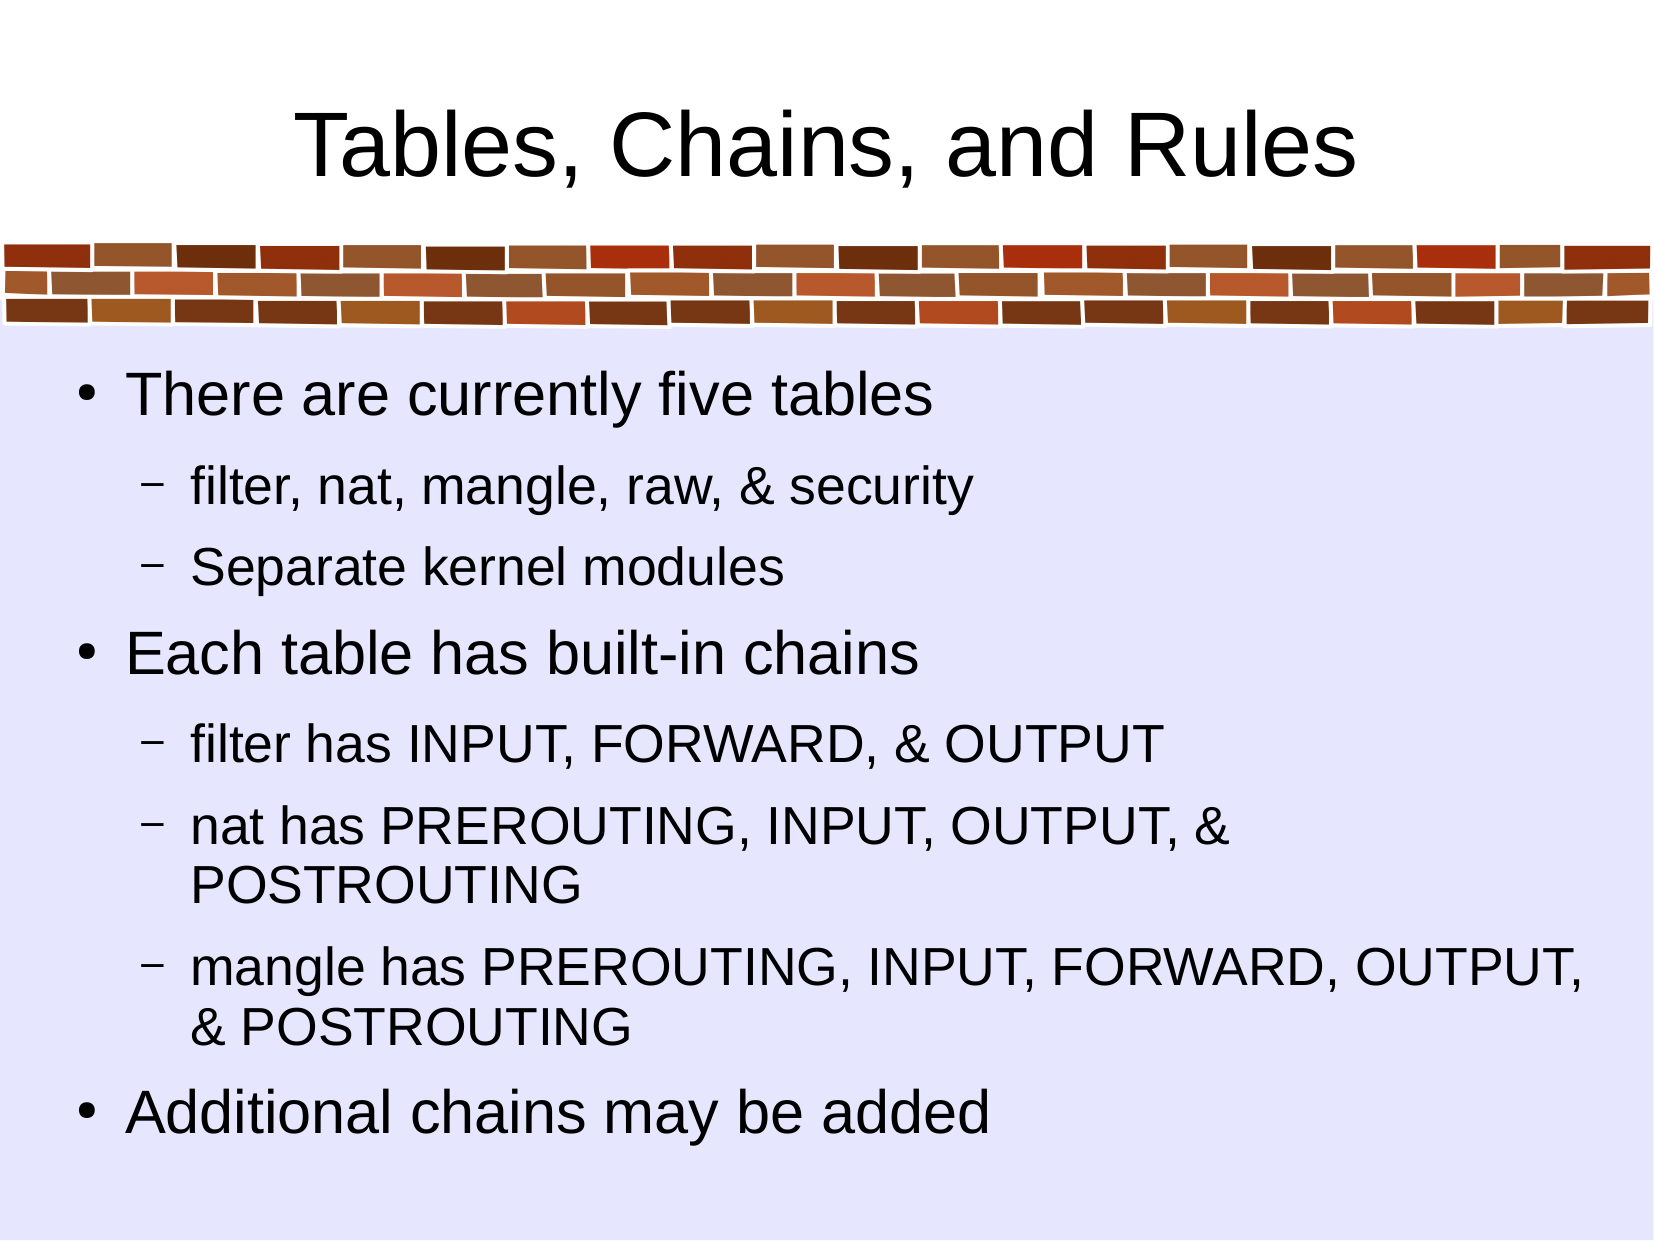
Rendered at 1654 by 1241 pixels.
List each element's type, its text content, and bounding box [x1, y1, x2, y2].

title Tables, Chains, and Rules [82, 49, 1571, 241]
list There are currently five tables filter, nat, mangle, raw, & security Separate kernel modules Each table has built-in chains filter has INPUT, FORWARD, & OUTPUT nat has PREROUTING, INPUT, OUTPUT, & POSTROUTING mangle has PREROUTING, INPUT, FORWARD, OUTPUT, & POSTROUTING Additional chains may be added [60, 360, 1591, 1156]
picture [0, 239, 1654, 329]
